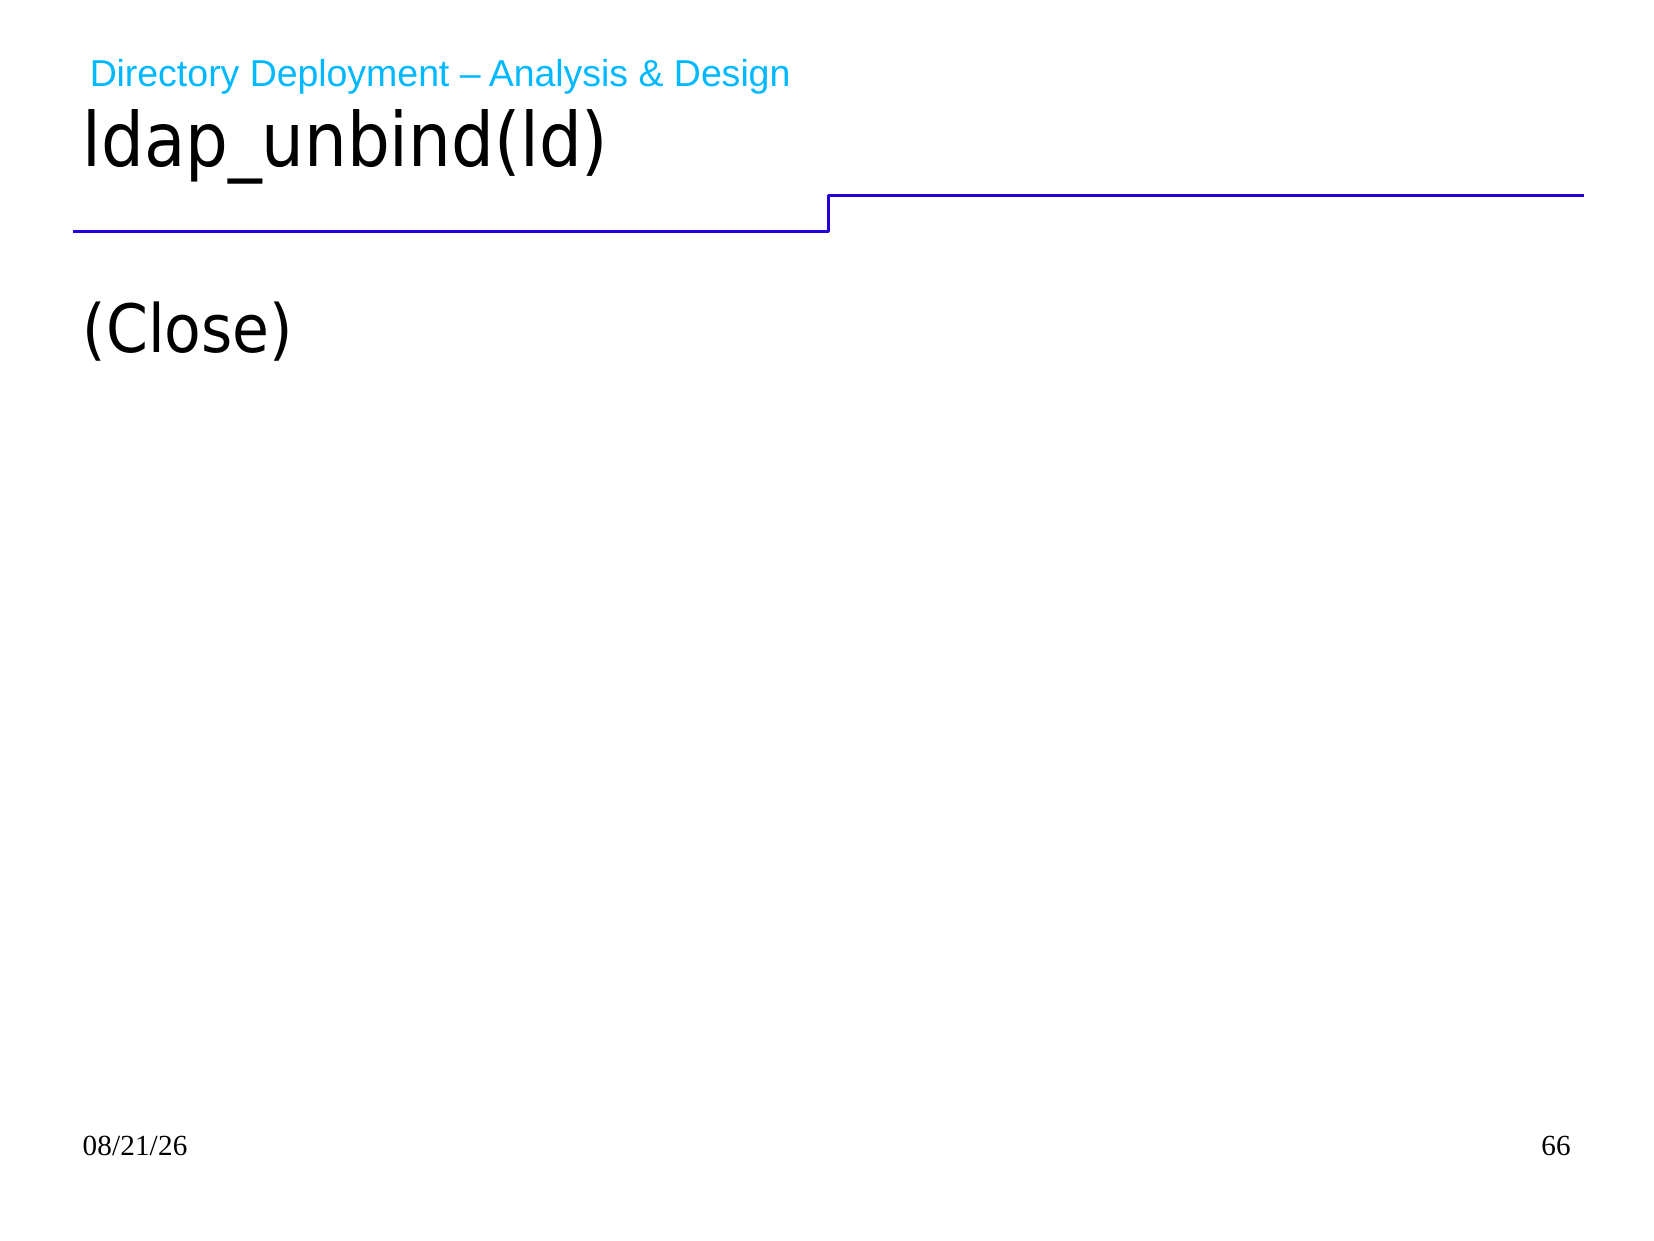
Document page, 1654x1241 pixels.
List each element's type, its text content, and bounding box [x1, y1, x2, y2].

title ldap_unbind(ld) [82, 49, 1571, 232]
text_box Directory Deployment – Analysis & Design [75, 45, 901, 103]
list (Close) [82, 290, 1571, 1109]
